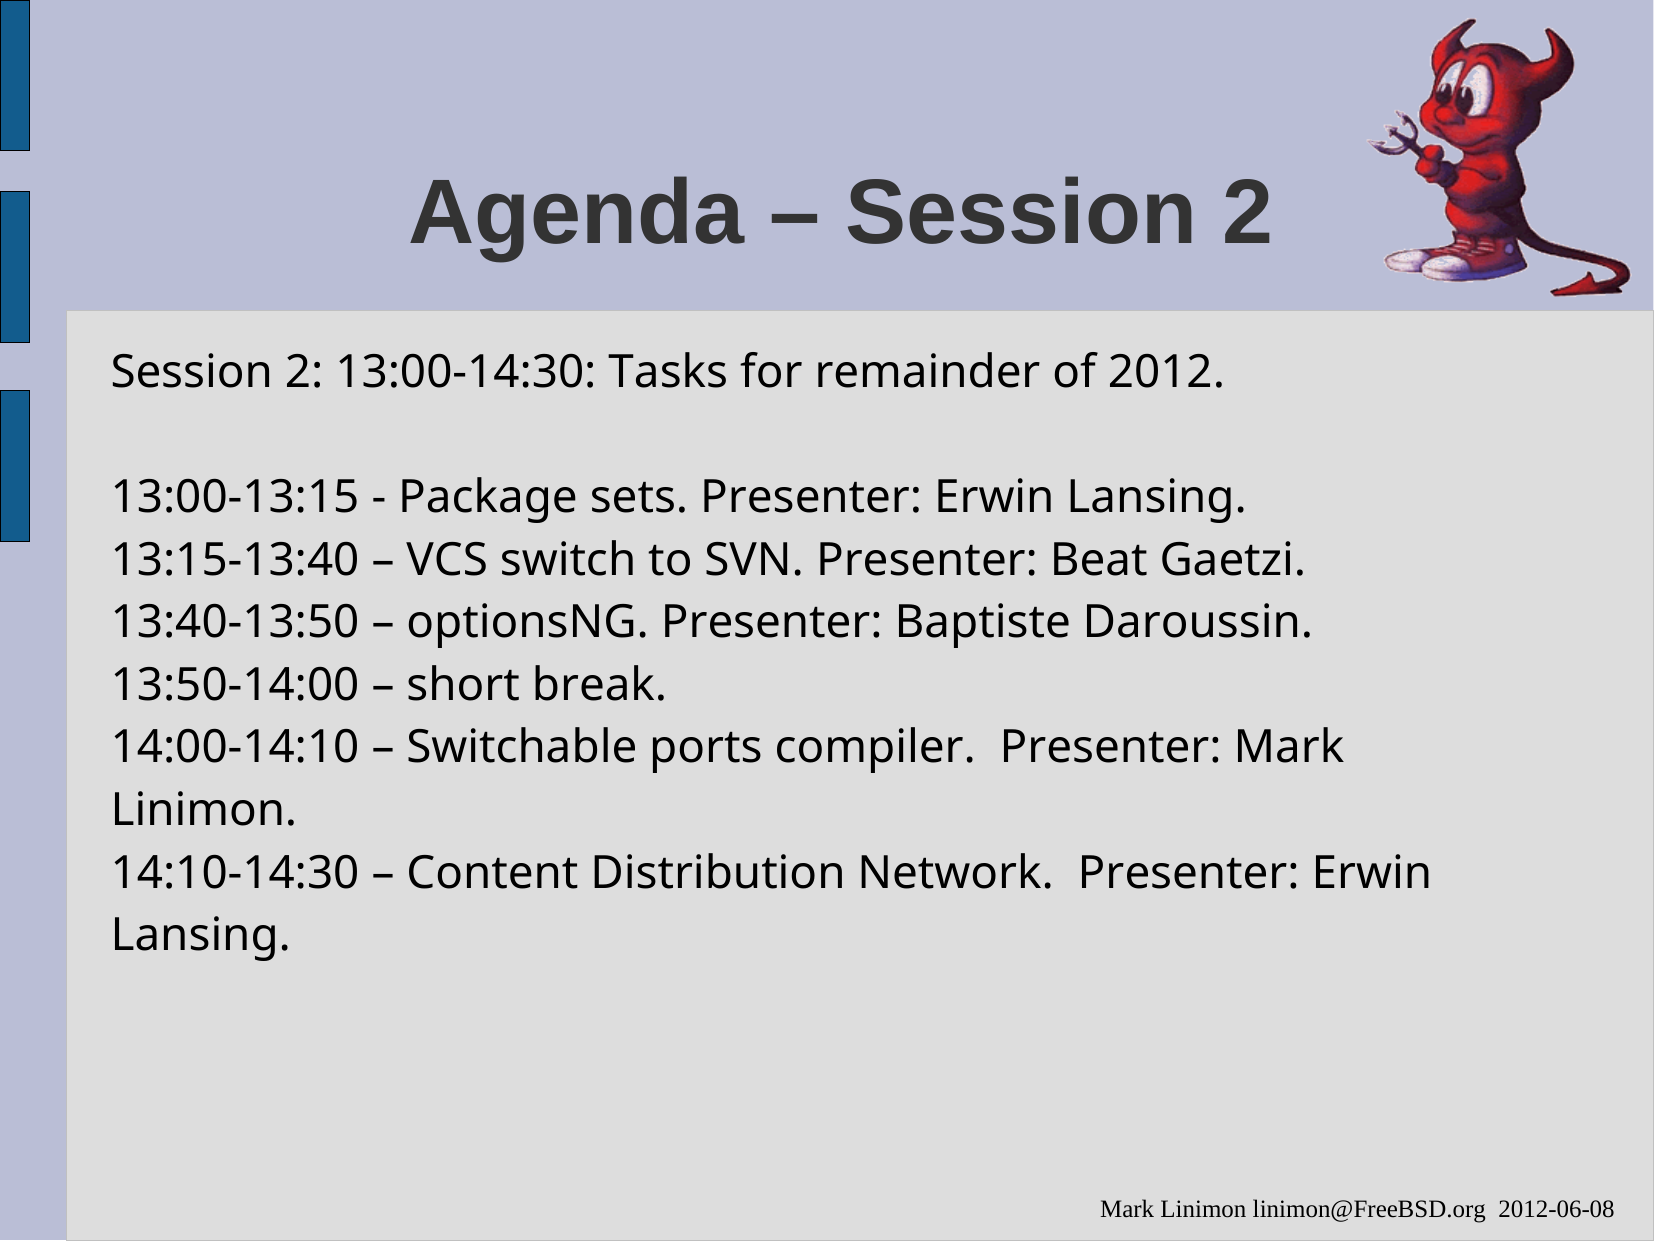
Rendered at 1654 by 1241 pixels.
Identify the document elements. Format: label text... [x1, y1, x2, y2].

text_box Session 2: 13:00-14:30: Tasks for remainder of 2012. 13:00-13:15 - Package sets. Presenter: Erwin Lansing. 13:15-13:40 – VCS switch to SVN. Presenter: Beat Gaetzi. 13:40-13:50 – optionsNG. Presenter: Baptiste Daroussin. 13:50-14:00 – short break. 14:00-14:10 – Switchable ports compiler. Presenter: Mark Linimon. 14:10-14:30 – Content Distribution Network. Presenter: Erwin Lansing. [110, 338, 1524, 1147]
picture [1361, 14, 1635, 300]
title Agenda – Session 2 [135, 108, 1548, 316]
text_box Mark Linimon linimon@FreeBSD.org 2012-06-08 [1100, 1195, 1639, 1225]
